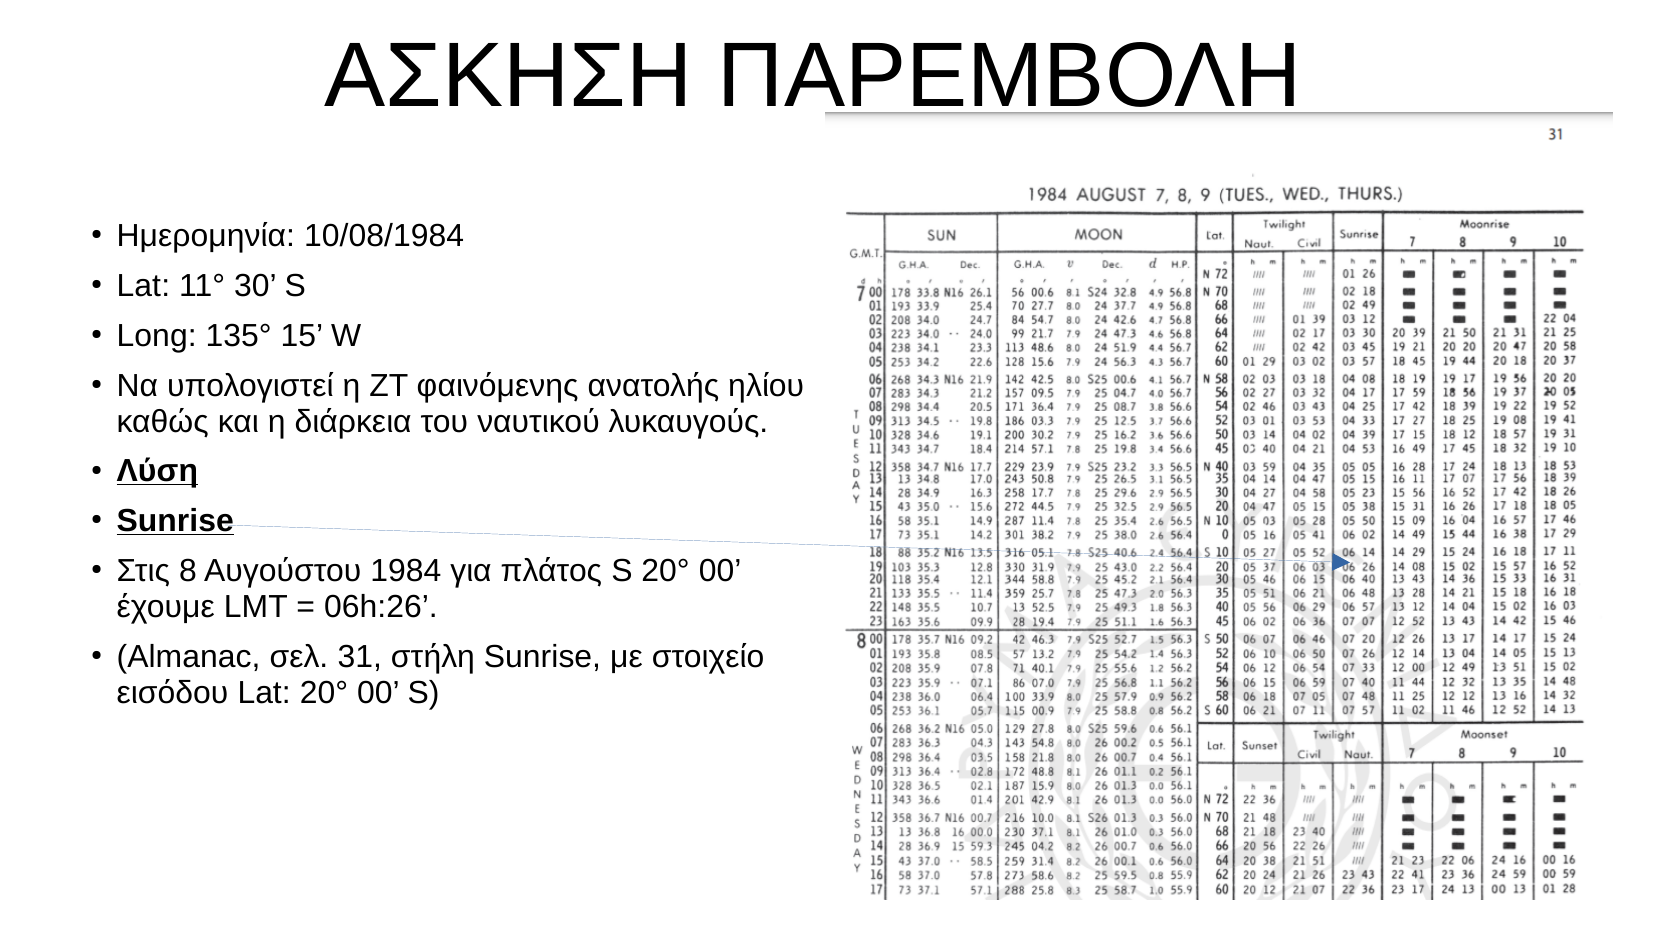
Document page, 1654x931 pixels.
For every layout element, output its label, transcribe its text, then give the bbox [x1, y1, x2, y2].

list Ημερομηνία: 10/08/1984 Lat: 11° 30’ S Long: 135° 15’ W Να υπολογιστεί η ΖΤ φαινόμενης ανατολής ηλίου καθώς και η διάρκεια του ναυτικού λυκαυγούς. Λύση Sunrise Στις 8 Αυγούστου 1984 για πλάτος S 20° 00’ έχουμε LMT = 06h:26’. (Almanac, σελ. 31, στήλη Sunrise, με στοιχείο εισόδου Lat: 20° 00’ S) [82, 217, 809, 758]
title ΑΣΚΗΣΗ ΠΑΡΕΜΒΟΛΗ [82, 23, 1571, 127]
picture [825, 112, 1613, 901]
